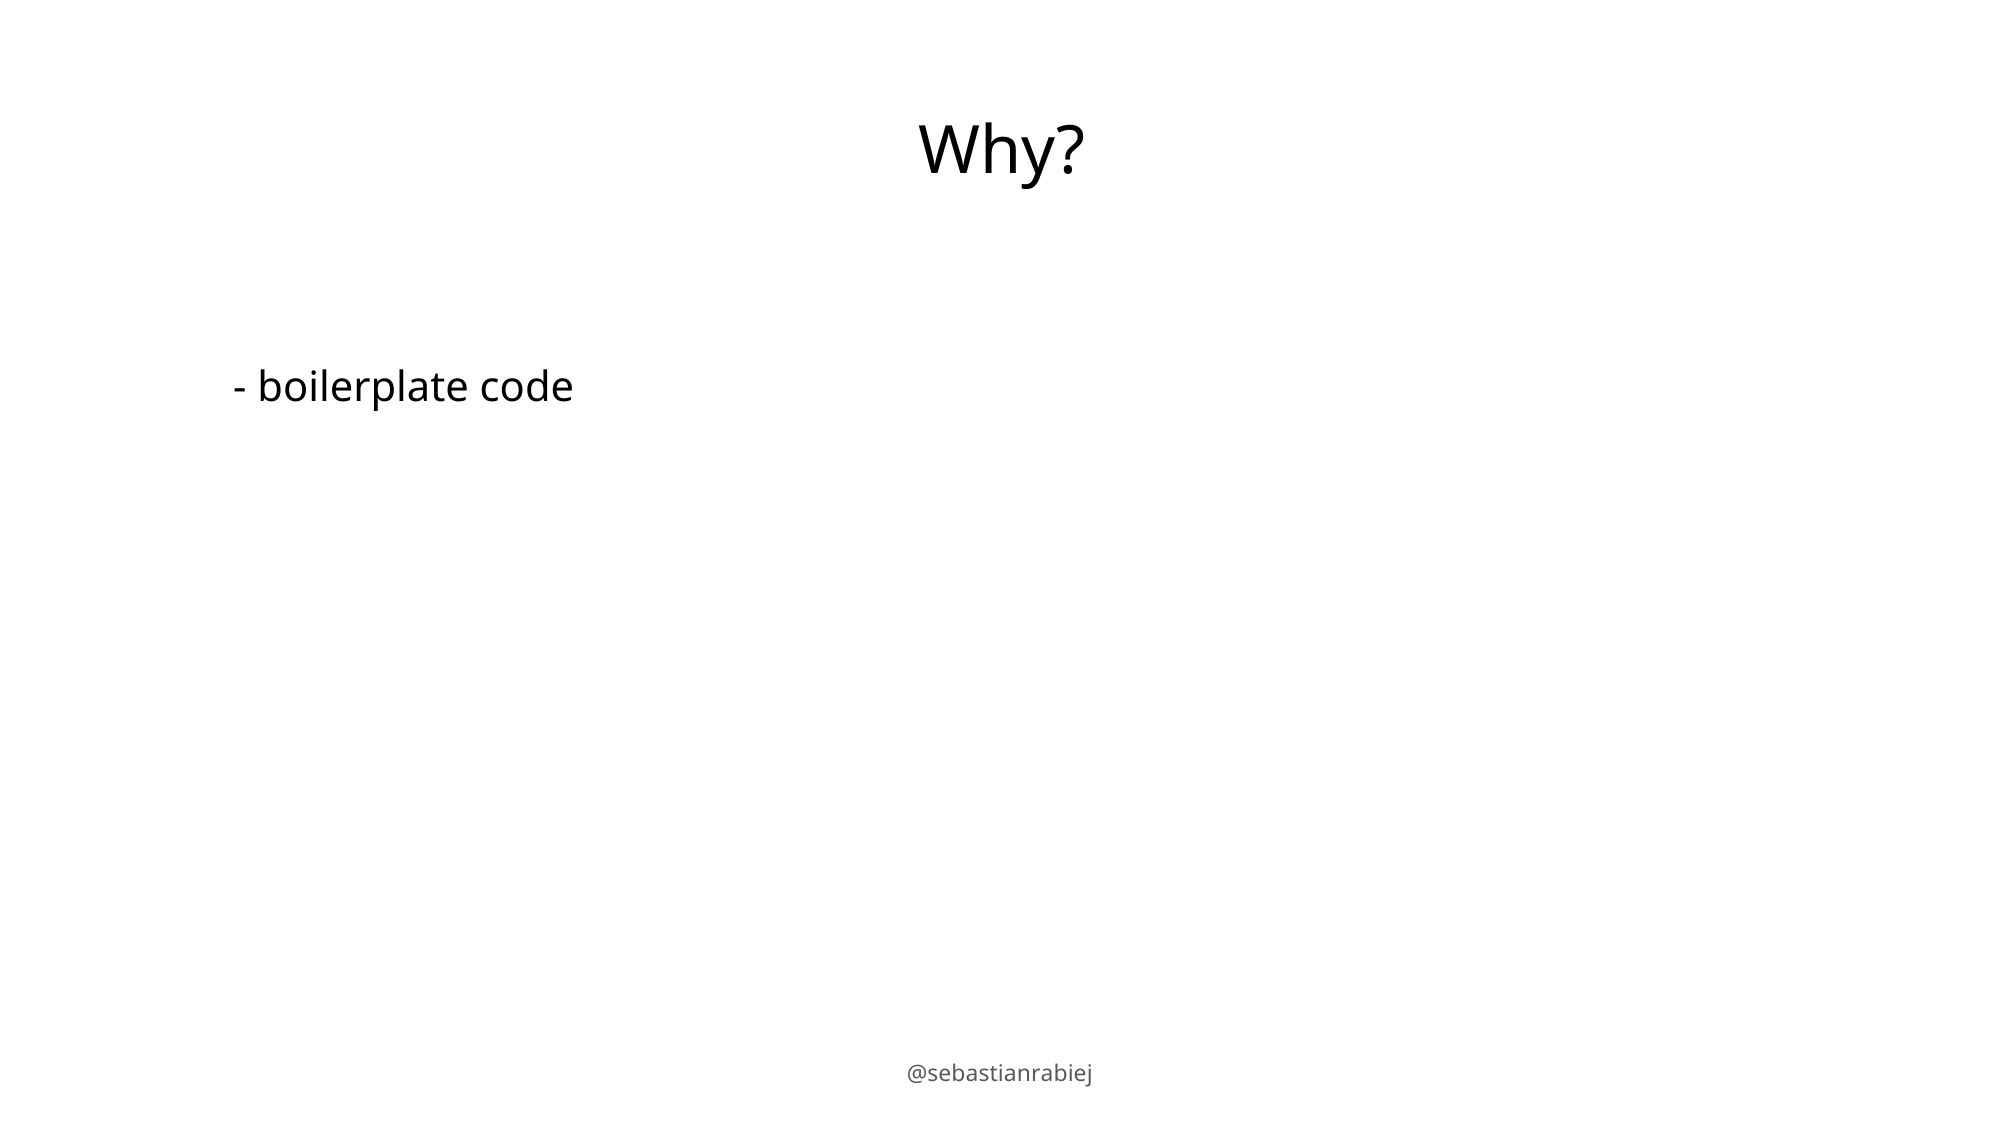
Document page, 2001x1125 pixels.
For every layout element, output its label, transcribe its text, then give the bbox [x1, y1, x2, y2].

text_box @sebastianrabiej [662, 1042, 1338, 1103]
text_box Why? [903, 99, 1097, 196]
text_box - boilerplate code [218, 352, 572, 419]
